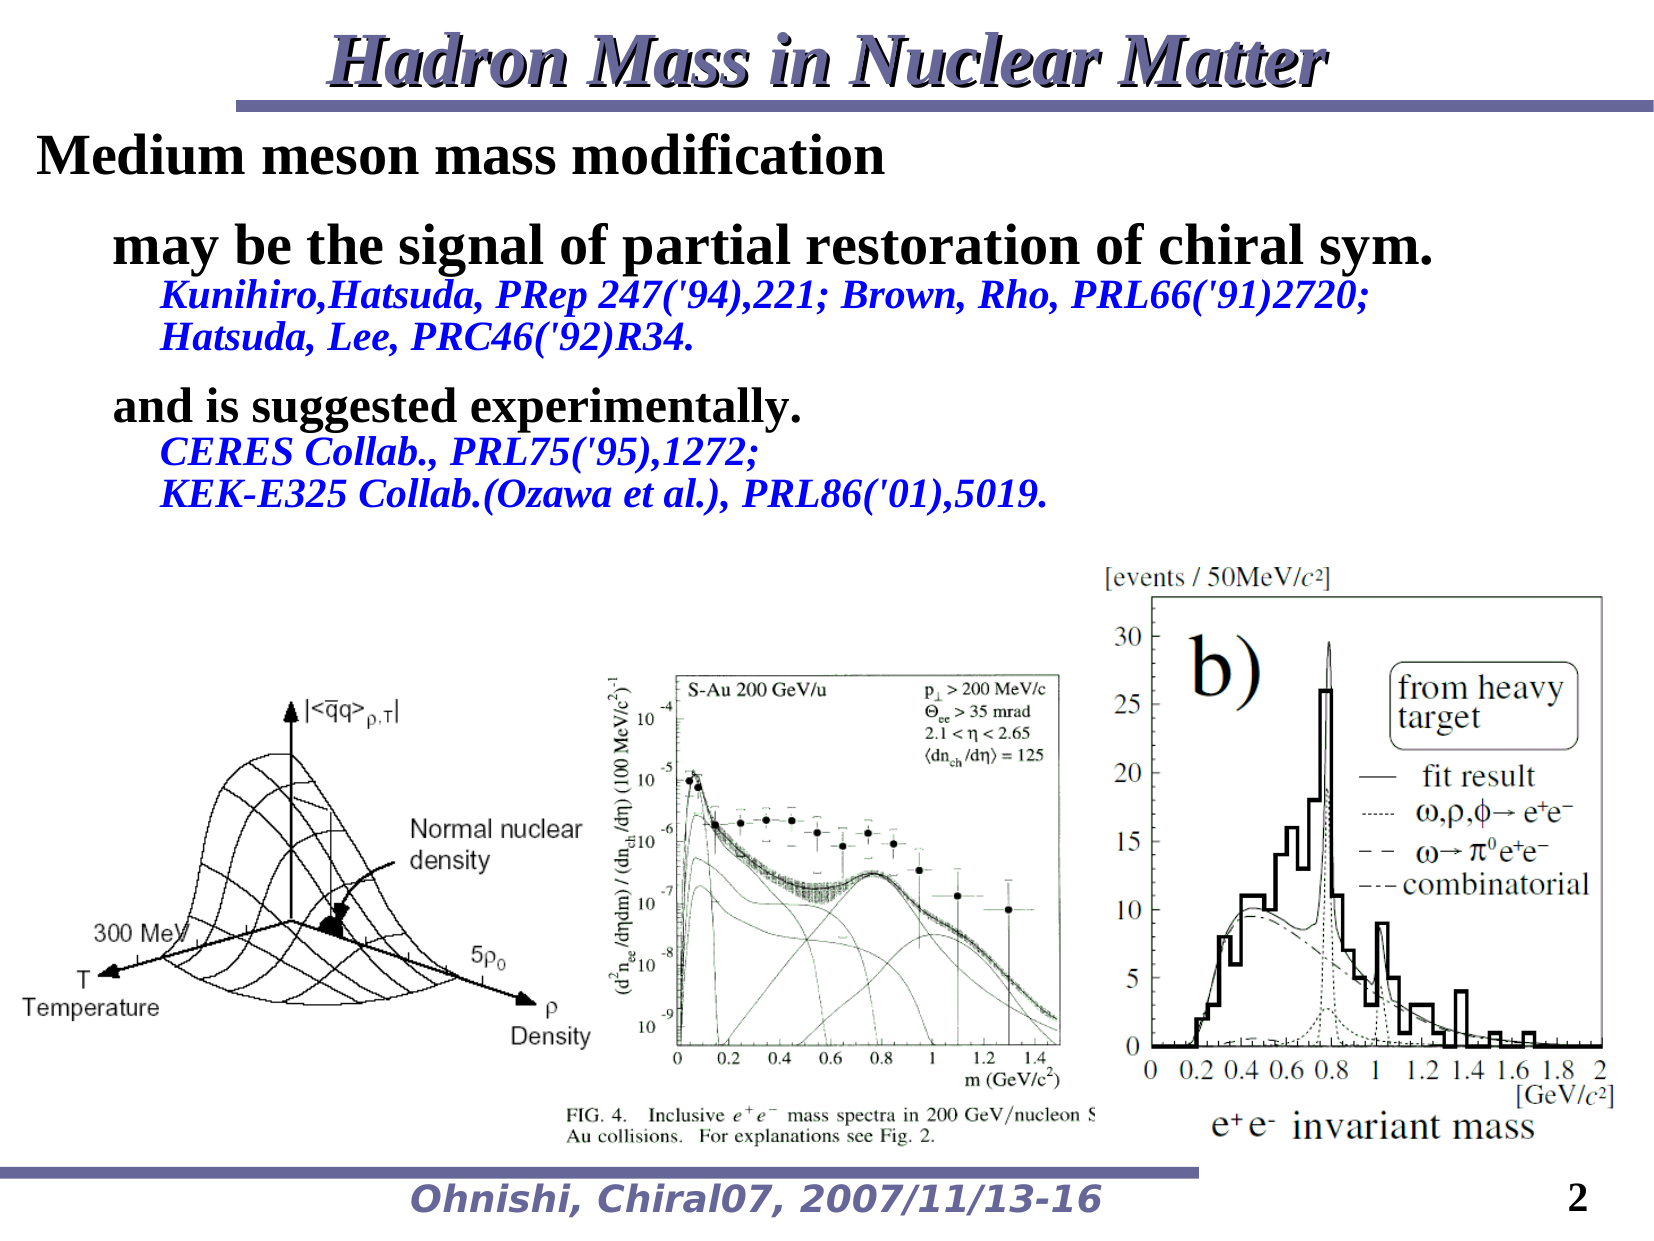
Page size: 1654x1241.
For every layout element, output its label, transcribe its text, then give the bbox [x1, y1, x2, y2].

picture [15, 557, 1639, 1159]
title Hadron Mass in Nuclear Matter [0, 0, 1654, 119]
list Medium meson mass modification may be the signal of partial restoration of chiral sym. Kunihiro,Hatsuda, PRep 247('94),221; Brown, Rho, PRL66('91)2720; Hatsuda, Lee, PRC46('92)R34. and is suggested experimentally. CERES Collab., PRL75('95),1272; KEK-E325 Collab.(Ozawa et al.), PRL86('01),5019. [18, 127, 1618, 589]
